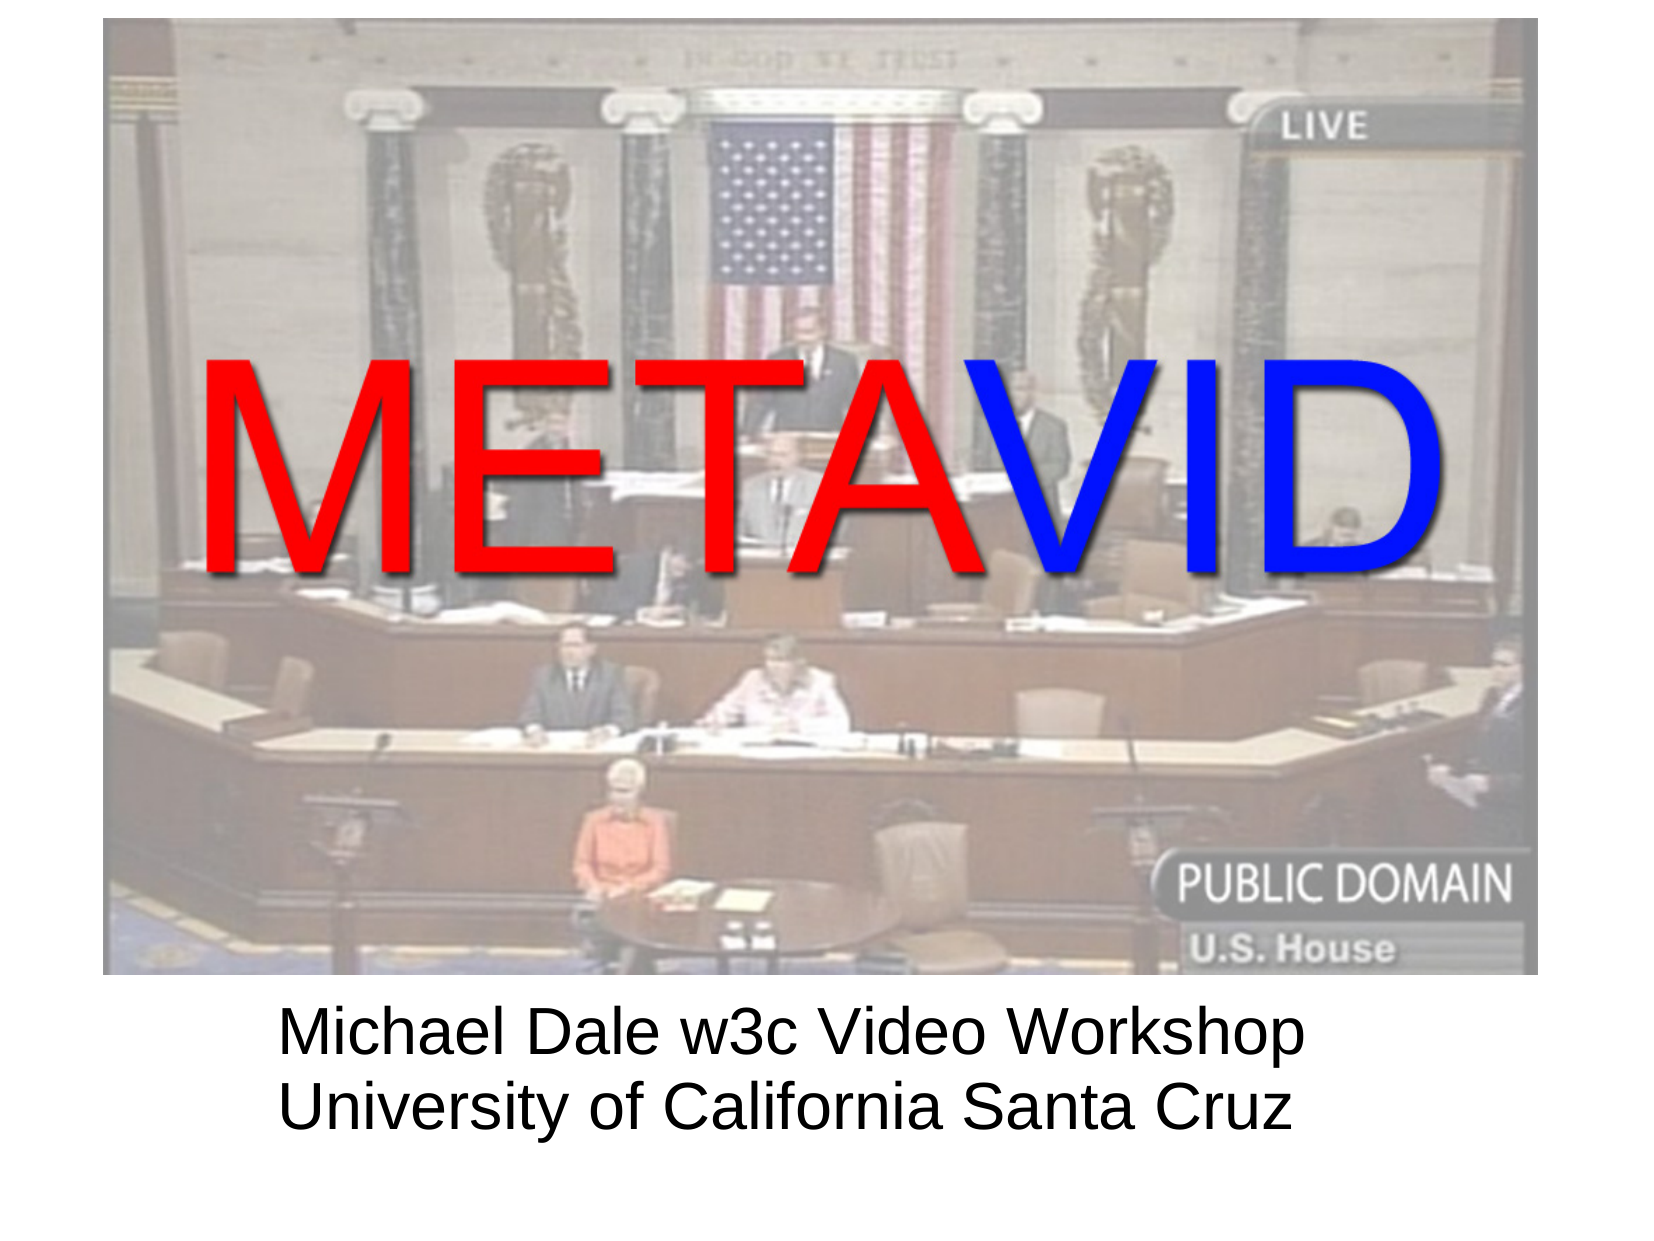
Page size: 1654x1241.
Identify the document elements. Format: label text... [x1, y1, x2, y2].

text_box Michael Dale w3c Video Workshop University of California Santa Cruz [262, 986, 1322, 1201]
picture [103, 18, 1538, 976]
